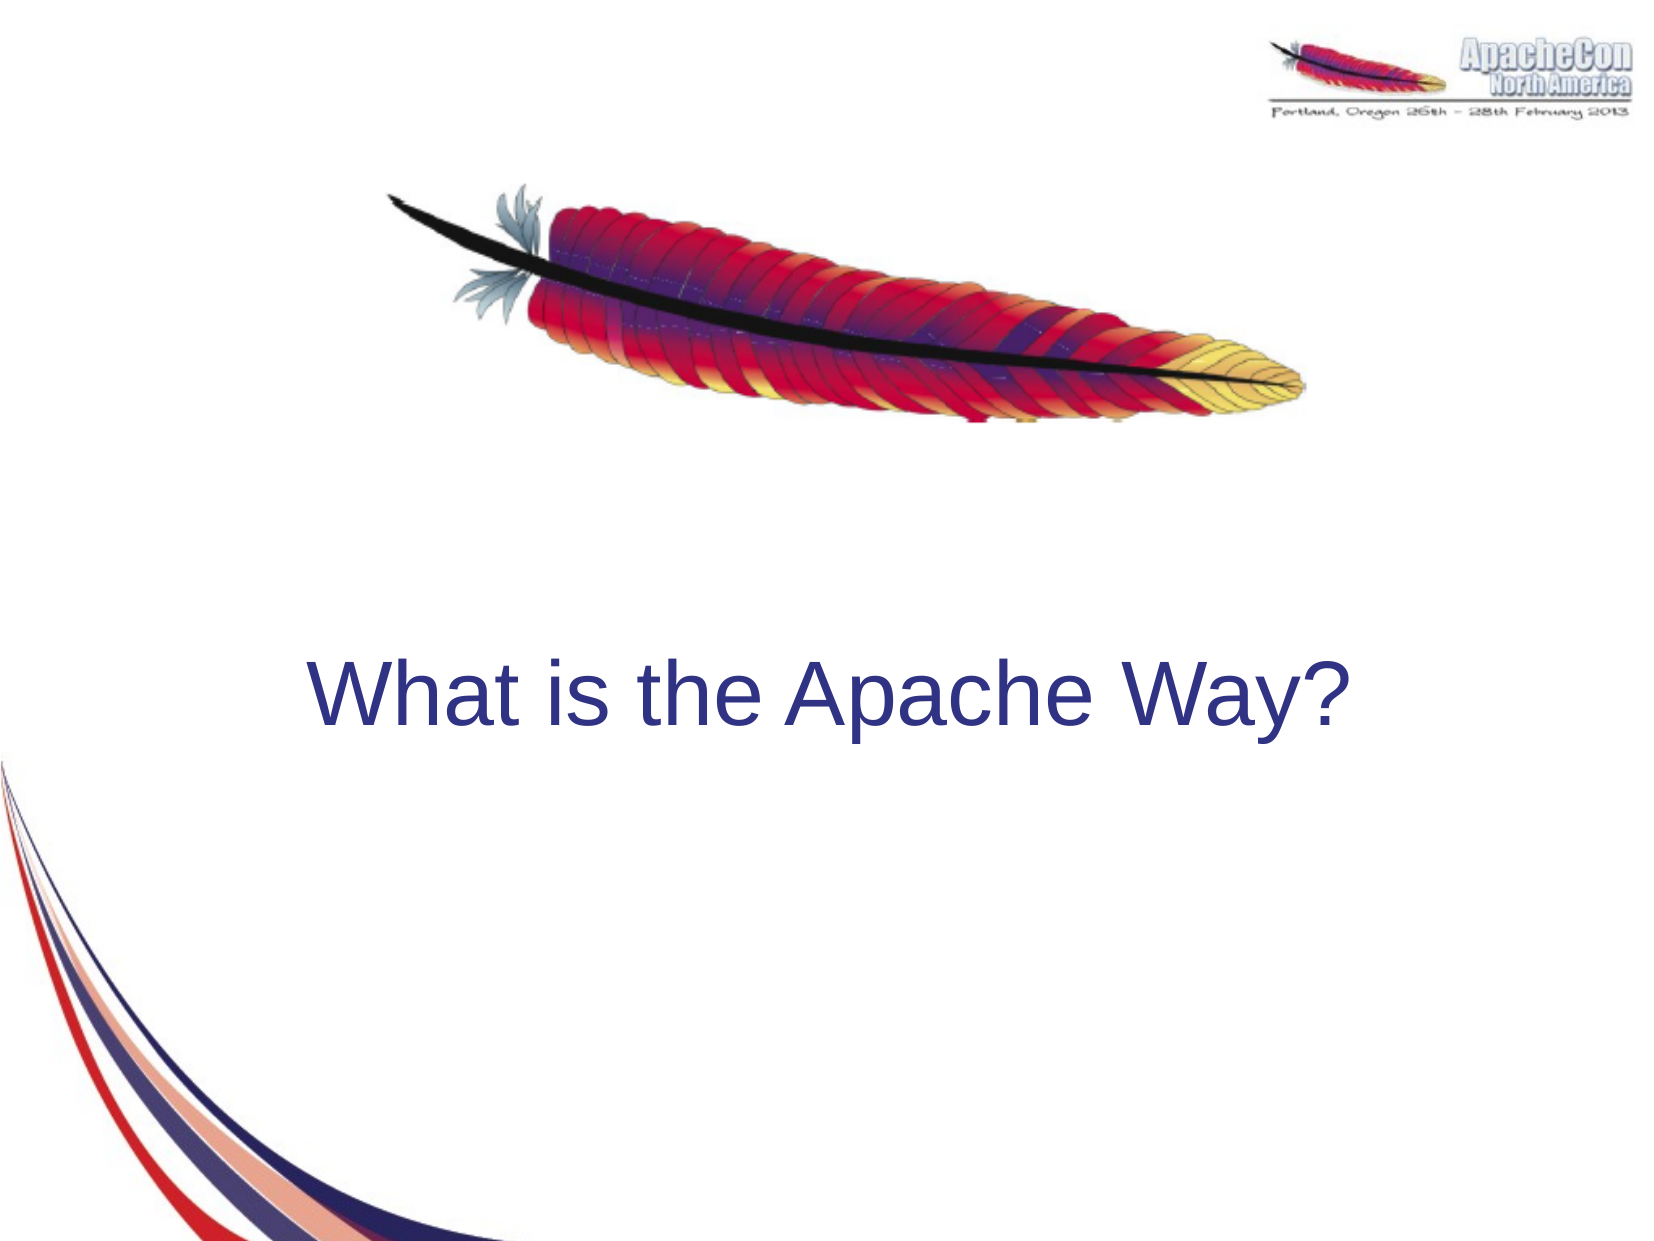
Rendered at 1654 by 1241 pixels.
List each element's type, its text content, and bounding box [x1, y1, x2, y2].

title What is the Apache Way? [88, 590, 1571, 798]
picture [0, 0, 1654, 1241]
